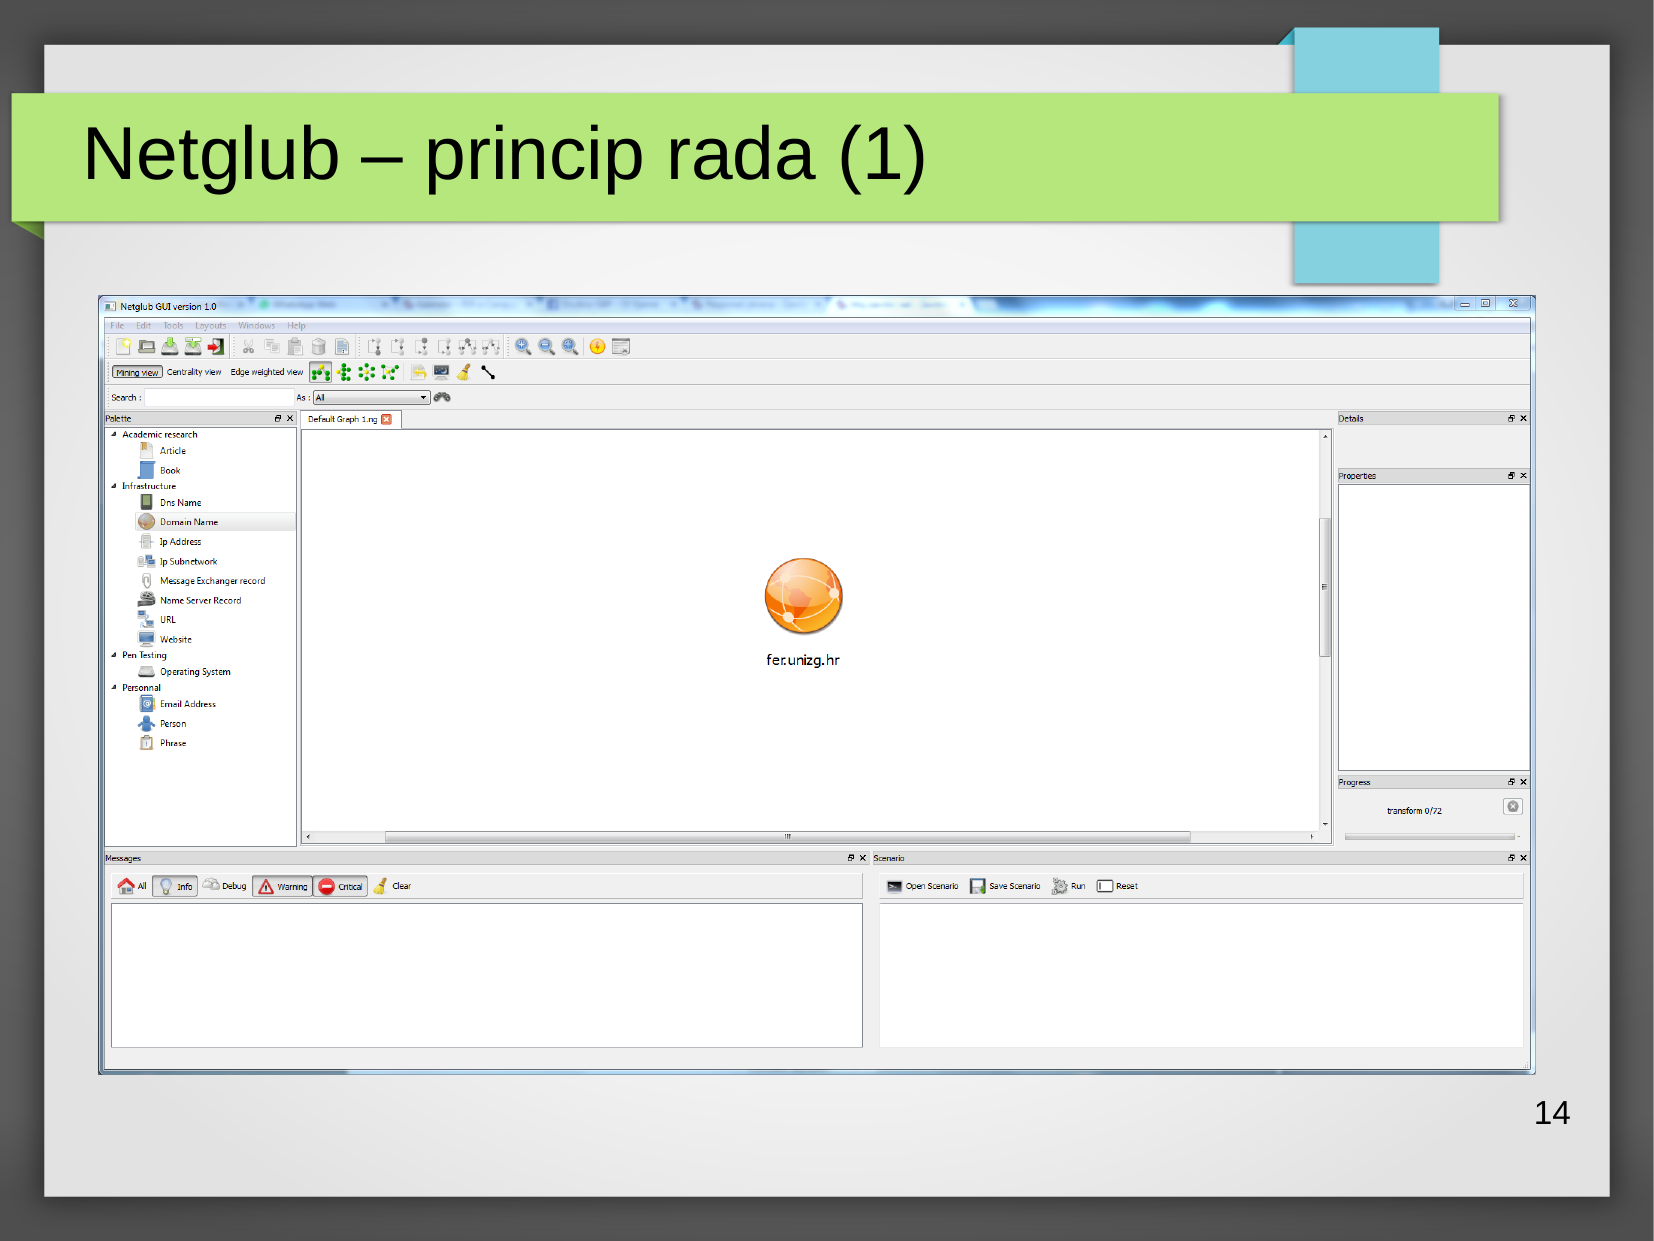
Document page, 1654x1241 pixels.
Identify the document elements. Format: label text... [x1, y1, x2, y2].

picture [0, 0, 1654, 1241]
title Netglub – princip rada (1) [82, 94, 1264, 213]
